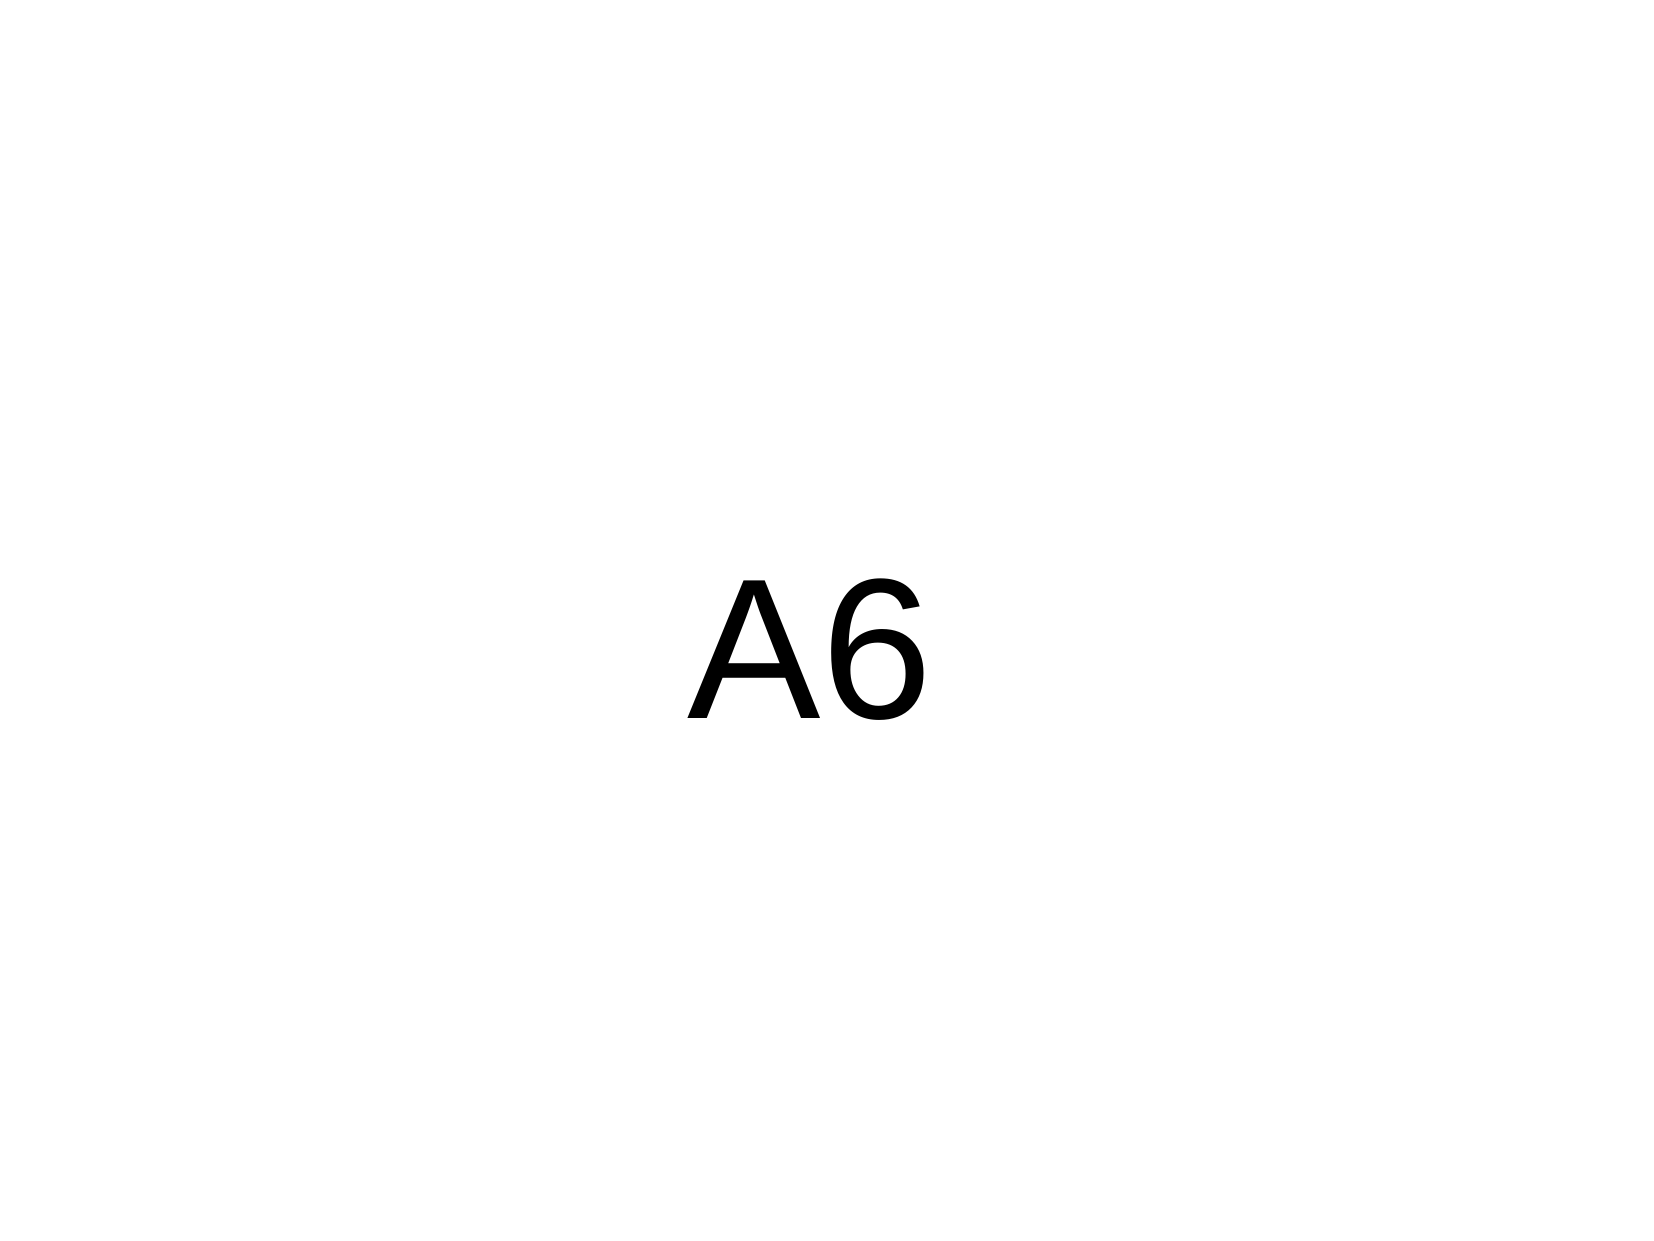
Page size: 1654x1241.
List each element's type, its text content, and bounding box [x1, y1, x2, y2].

subtitle A6 [82, 290, 1538, 1010]
